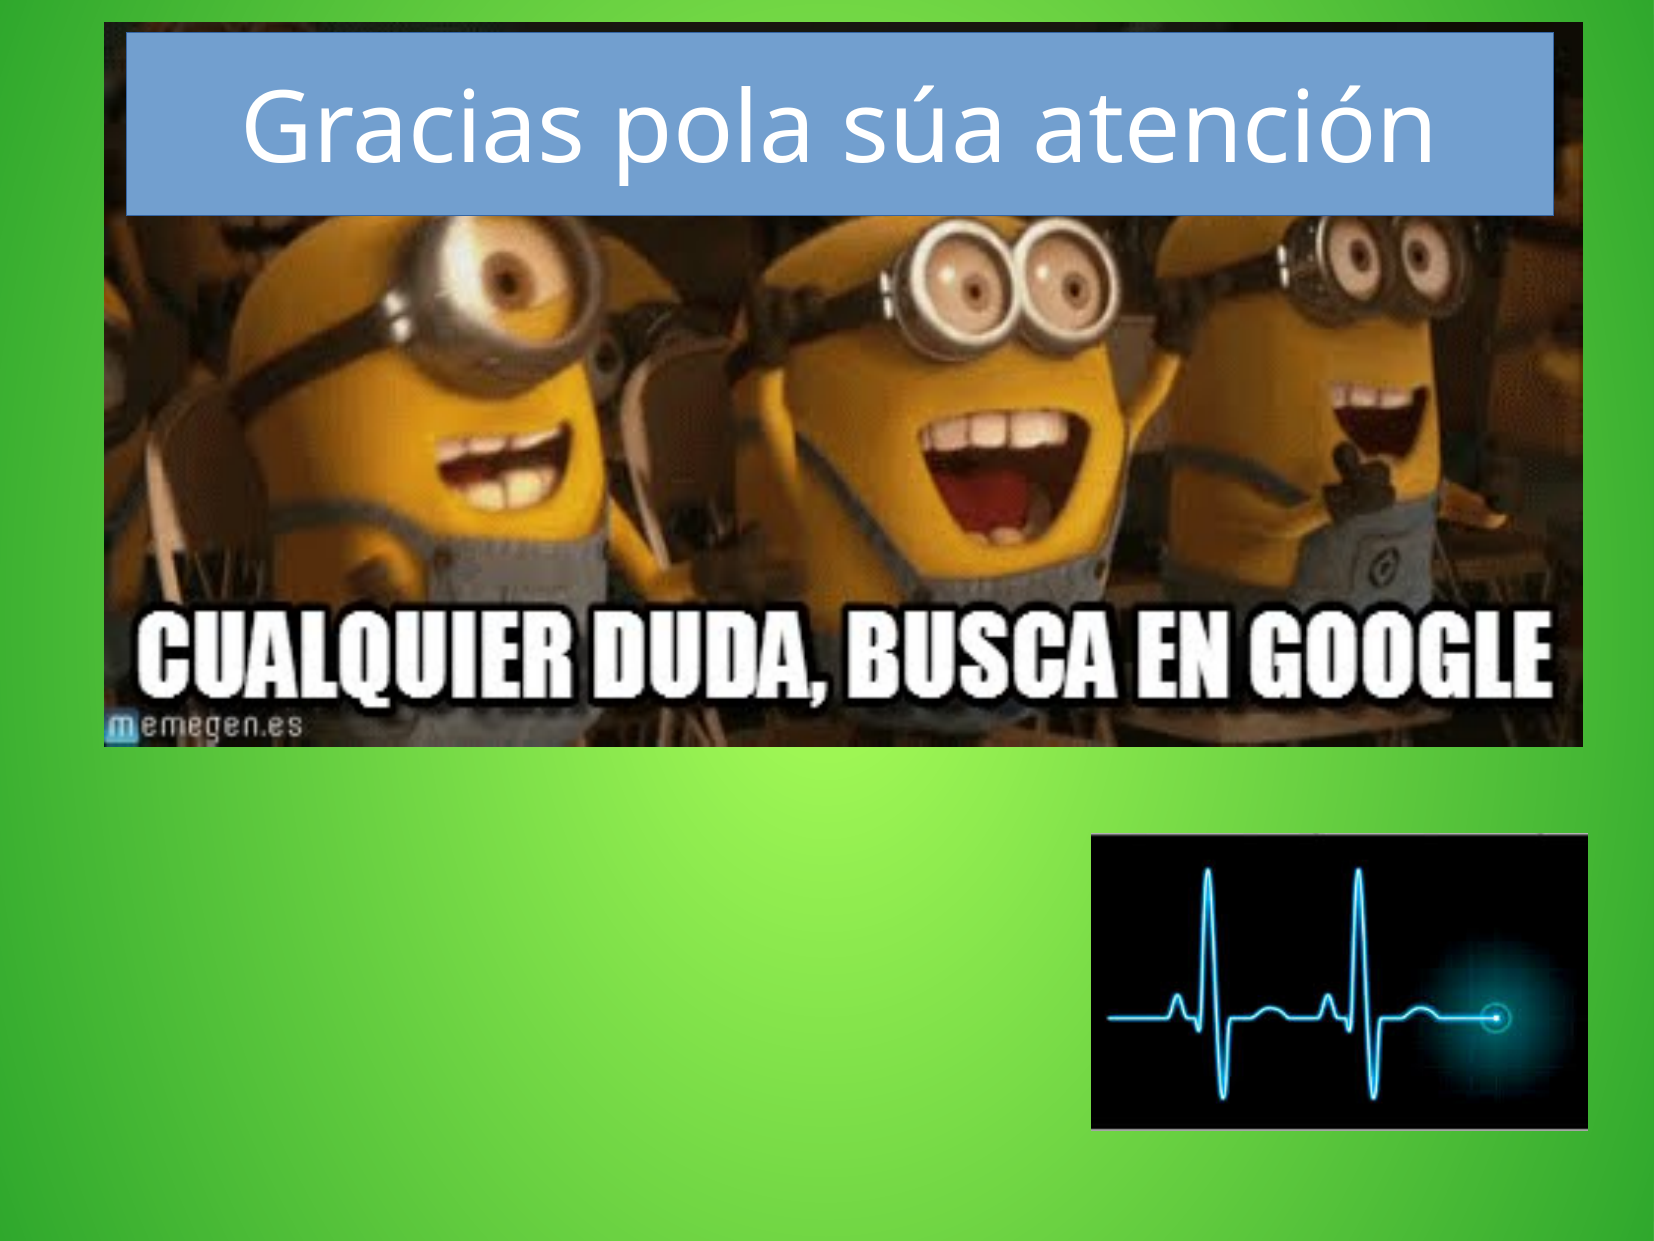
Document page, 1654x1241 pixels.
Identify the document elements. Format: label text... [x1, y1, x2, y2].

text_box Gracias pola súa atención [126, 32, 1554, 216]
picture [1091, 833, 1588, 1131]
picture [104, 22, 1583, 747]
